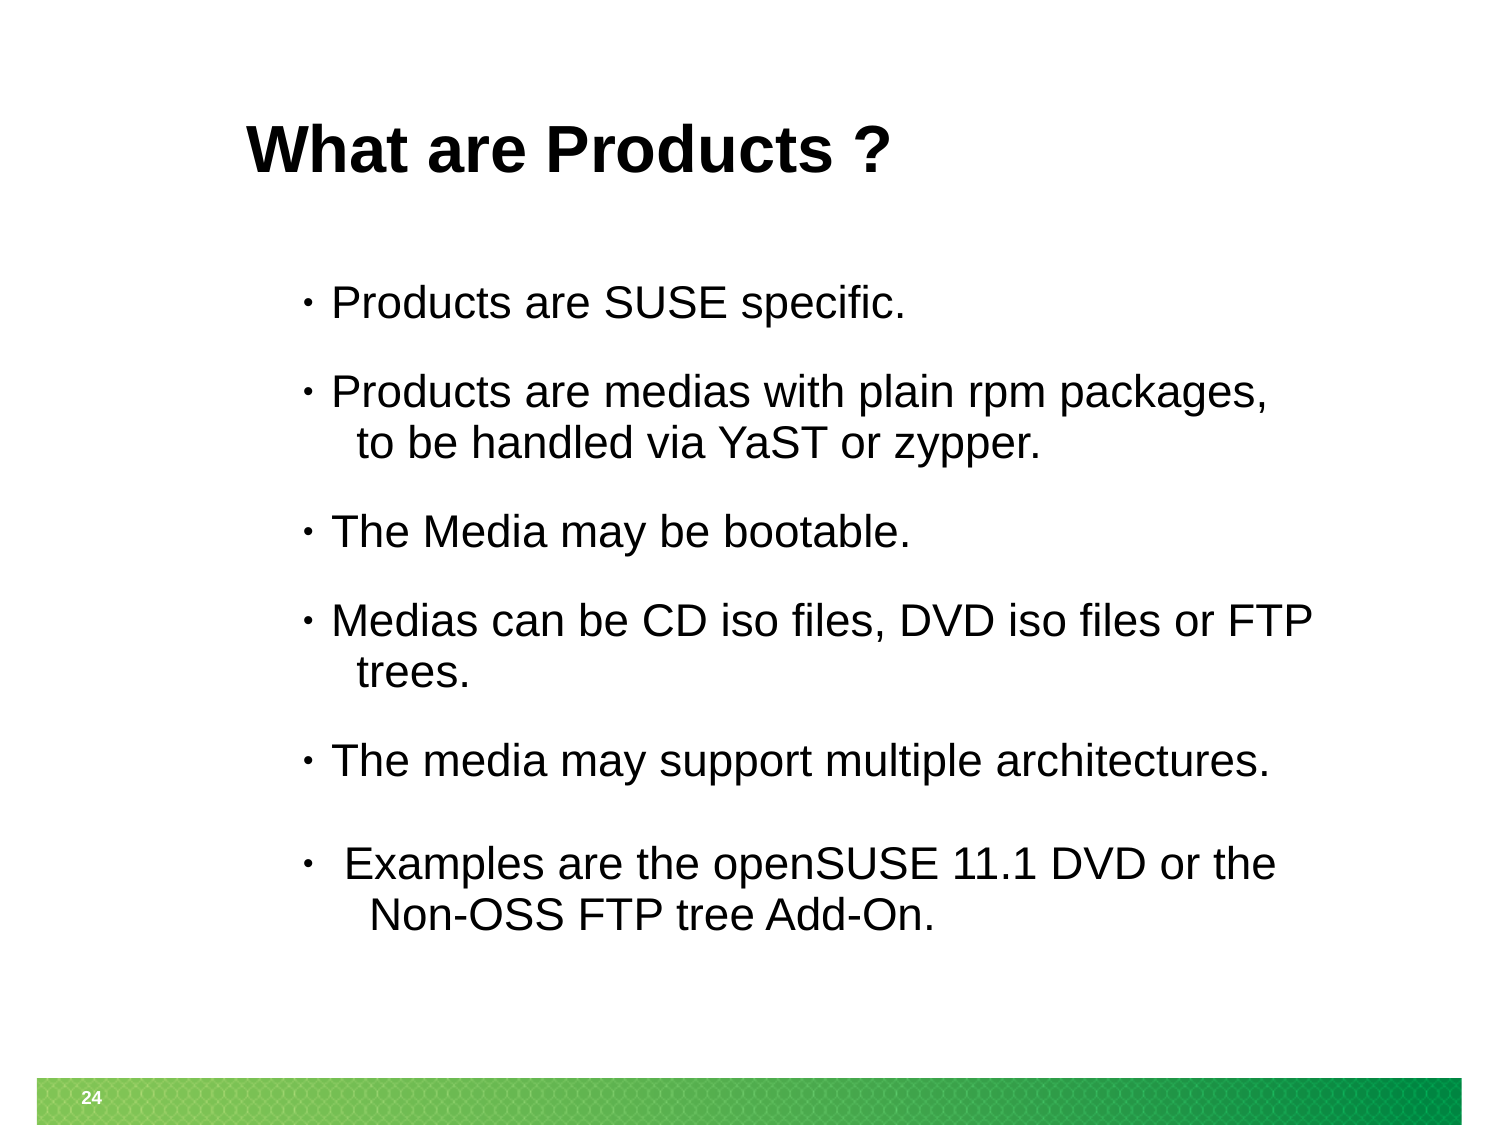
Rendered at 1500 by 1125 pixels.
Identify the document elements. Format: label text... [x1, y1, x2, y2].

title What are Products ? [246, 60, 1409, 239]
picture [36, 1078, 1462, 1125]
list Products are SUSE specific. Products are medias with plain rpm packages, to be handled via YaST or zypper. The Media may be bootable. Medias can be CD iso files, DVD iso files or FTP trees. The media may support multiple architectures. Examples are the openSUSE 11.1 DVD or the Non-OSS FTP tree Add-On. [245, 269, 1409, 997]
